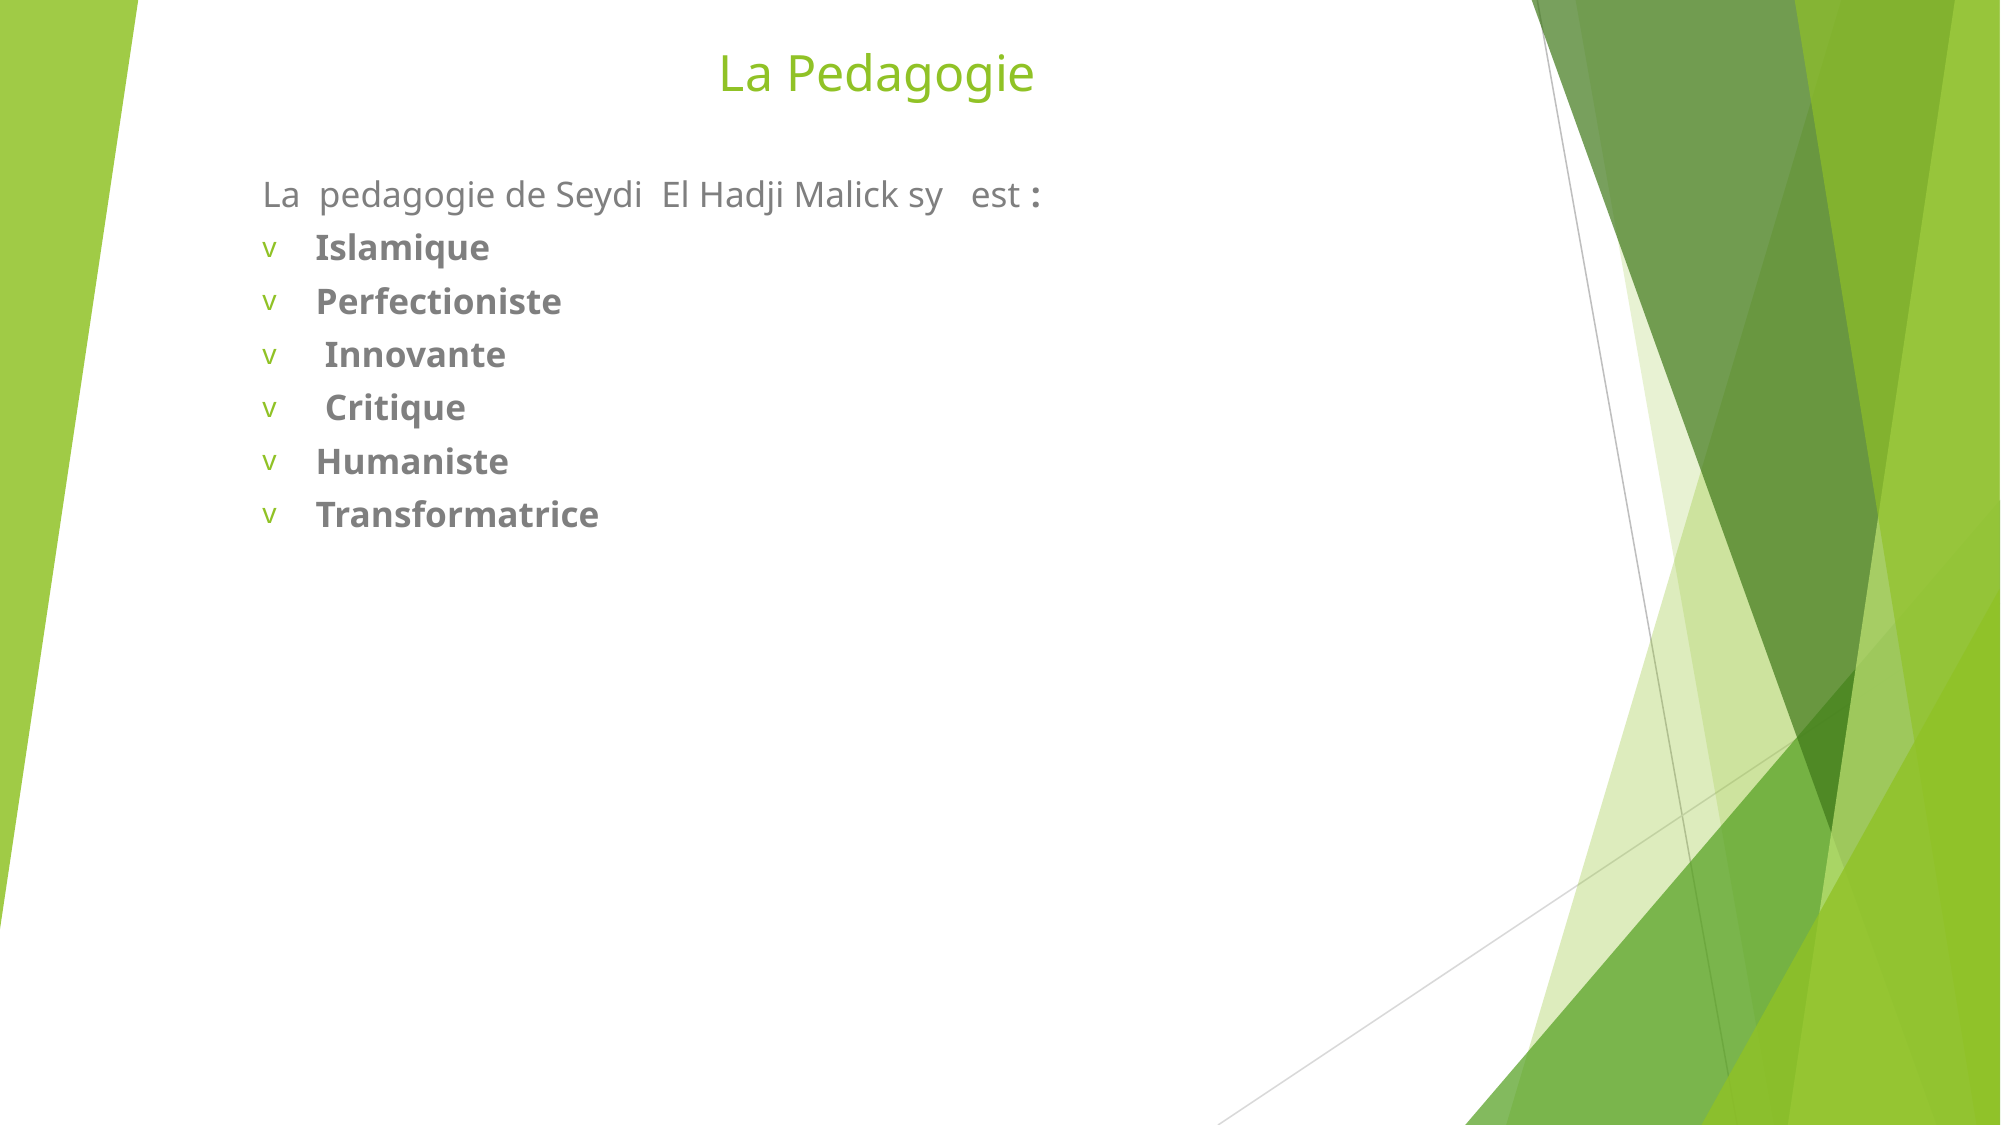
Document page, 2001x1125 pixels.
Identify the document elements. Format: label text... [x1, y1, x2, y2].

subtitle La pedagogie de Seydi El Hadji Malick sy est : Islamique Perfectioniste Innovante Critique Humaniste Transformatrice [247, 173, 1522, 665]
title La Pedagogie [247, 29, 1522, 109]
